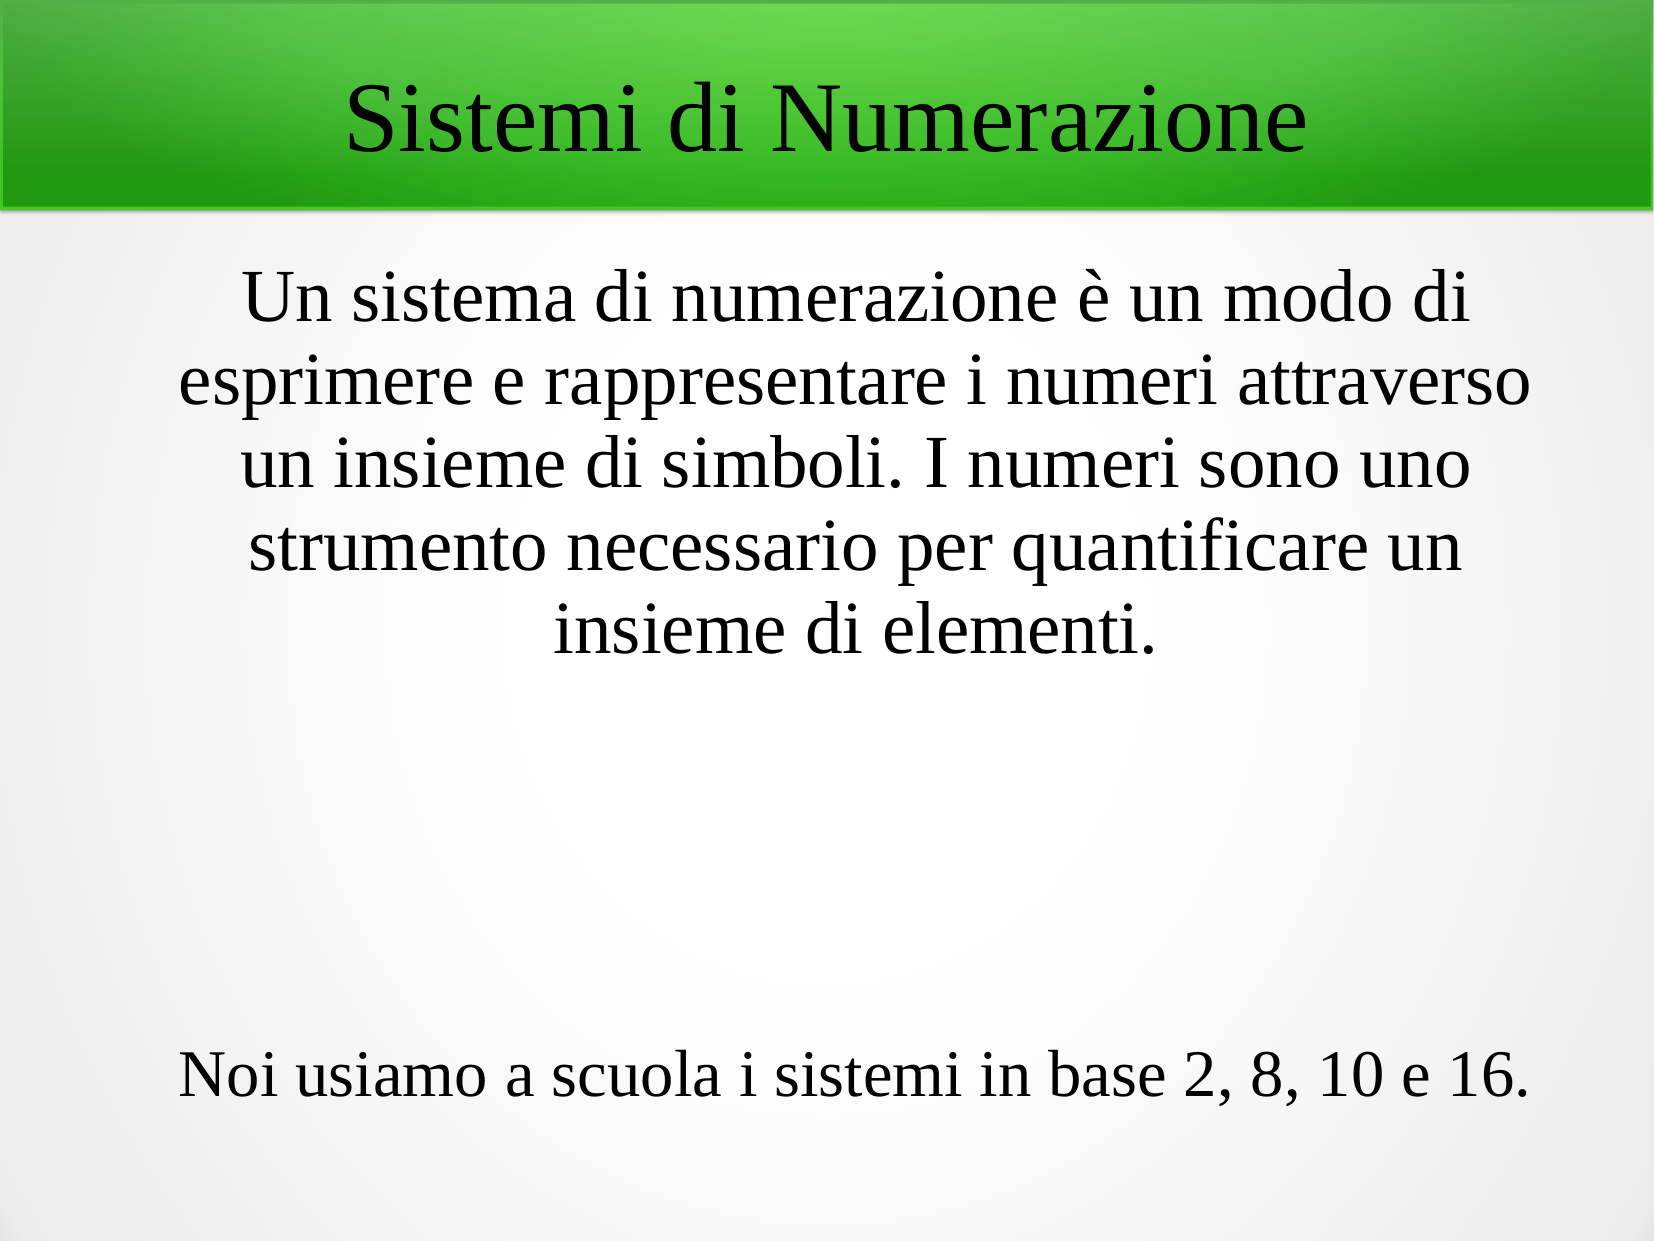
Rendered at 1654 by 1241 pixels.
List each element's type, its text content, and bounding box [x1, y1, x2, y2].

title Sistemi di Numerazione [82, 47, 1571, 189]
list Un sistema di numerazione è un modo di esprimere e rappresentare i numeri attraverso un insieme di simboli. I numeri sono uno strumento necessario per quantificare un insieme di elementi. Noi usiamo a scuola i sistemi in base 2, 8, 10 e 16. [76, 255, 1565, 1111]
